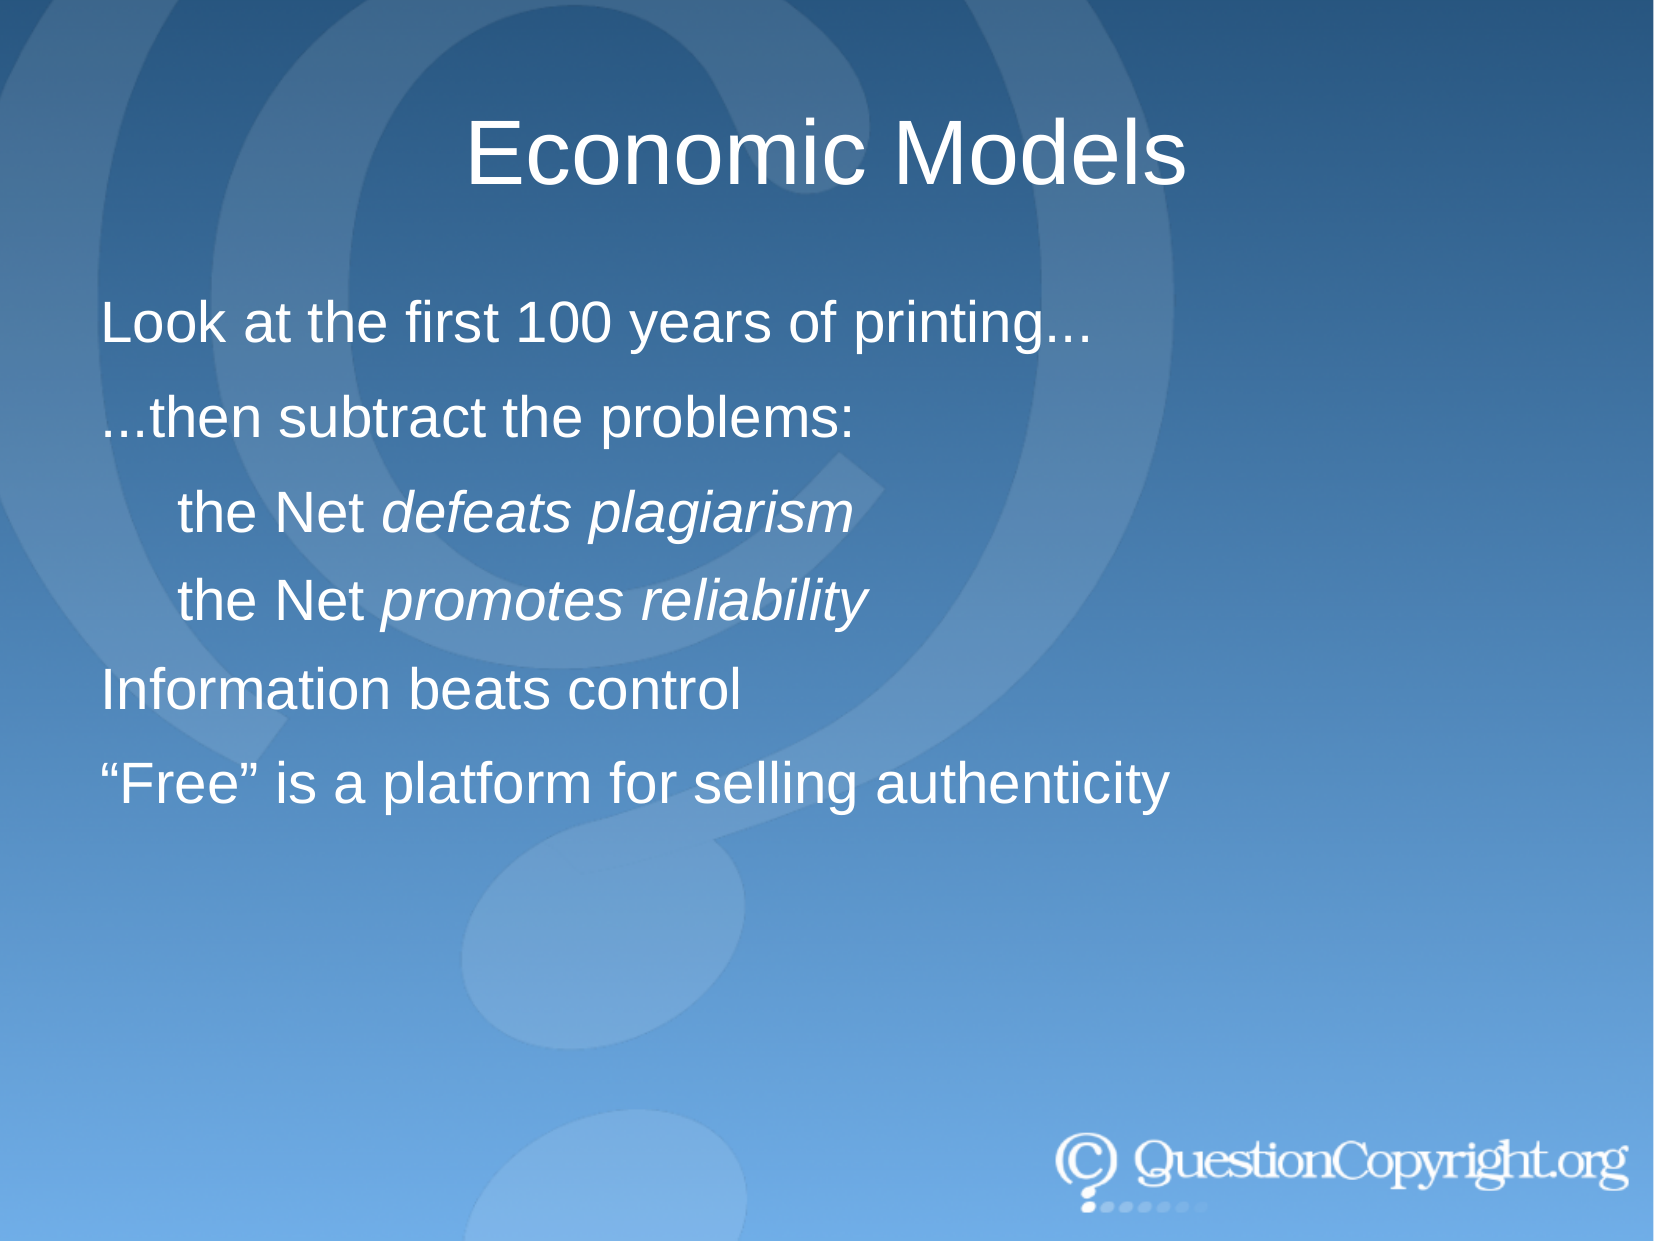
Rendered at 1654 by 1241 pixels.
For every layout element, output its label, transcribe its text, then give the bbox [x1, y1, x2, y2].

list Look at the first 100 years of printing... ...then subtract the problems: the Net defeats plagiarism the Net promotes reliability Information beats control “Free” is a platform for selling authenticity [82, 290, 1571, 1094]
picture [0, 0, 1654, 1241]
title Economic Models [82, 56, 1571, 250]
